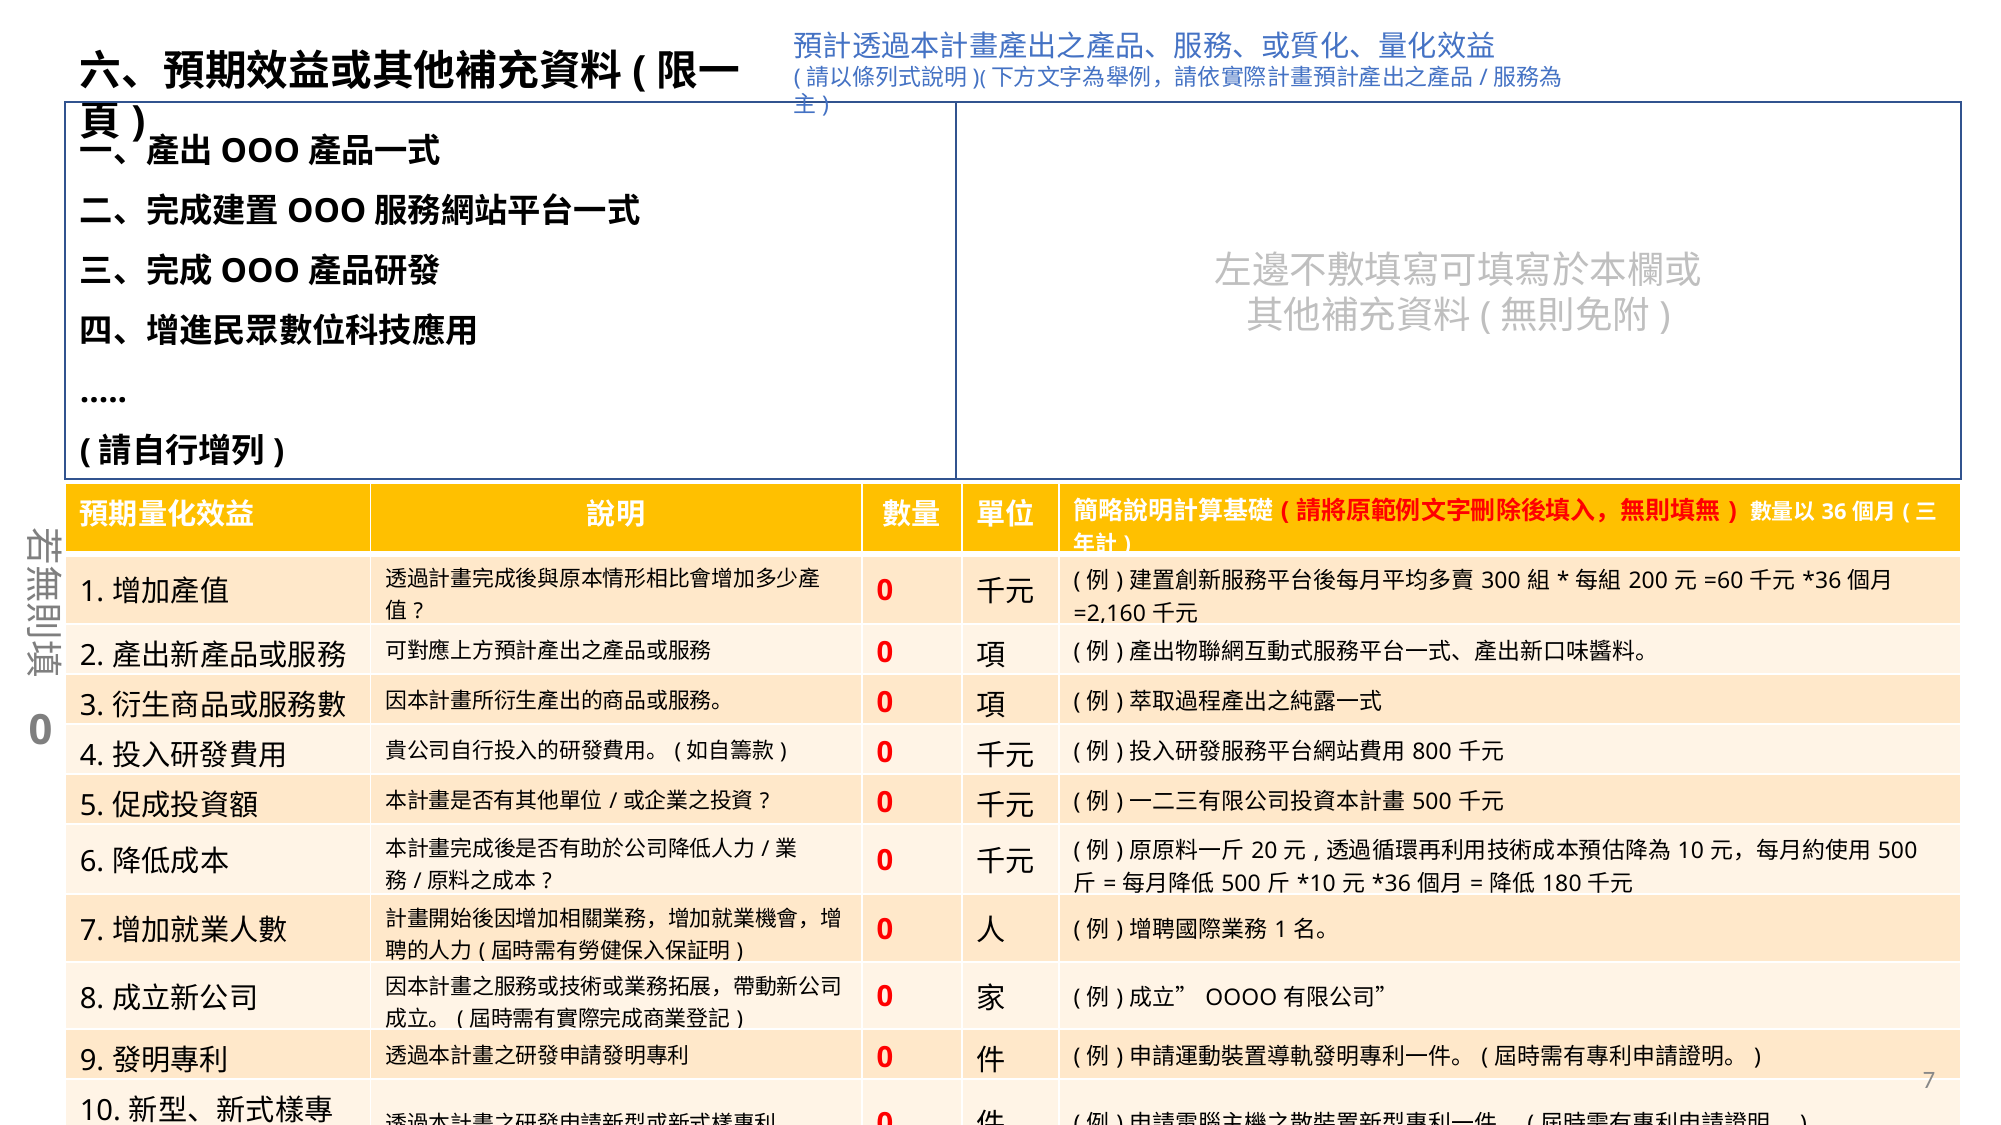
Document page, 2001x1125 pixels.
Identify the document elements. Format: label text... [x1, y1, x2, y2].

table_cell 因本計畫所衍生產出的商品或服務。 [371, 675, 861, 723]
table_cell 0 [863, 557, 961, 623]
table_cell 千元 [963, 557, 1058, 623]
table_cell 透過計畫完成後與原本情形相比會增加多少產值? [371, 557, 861, 623]
table_cell 6.降低成本 [66, 825, 370, 893]
table_cell (例)原原料一斤20元,透過循環再利用技術成本預估降為10元，每月約使用500斤=每月降低500斤*10元*36個月=降低180千元 [1060, 825, 1960, 893]
table_cell 0 [863, 895, 961, 961]
table_cell 5.促成投資額 [66, 775, 370, 823]
table_header 單位 [963, 484, 1058, 551]
table_cell 0 [863, 1080, 961, 1125]
table_cell 4.投入研發費用 [66, 725, 370, 773]
table_cell 人 [963, 895, 1058, 961]
table_cell (例)申請電腦主機之散裝置新型專利一件。(屆時需有專利申請證明。) [1060, 1080, 1960, 1125]
table_header 數量 [863, 484, 961, 551]
table_cell 貴公司自行投入的研發費用。(如自籌款) [371, 725, 861, 773]
table_cell 7.增加就業人數 [66, 895, 370, 961]
table_cell 0 [863, 725, 961, 773]
table_cell 9.發明專利 [66, 1030, 370, 1078]
footer 7 [1799, 1048, 2000, 1109]
table_cell 透過本計畫之研發申請發明專利 [371, 1030, 861, 1078]
table_cell 本計畫完成後是否有助於公司降低人力/業務/原料之成本? [371, 825, 861, 893]
table_cell 10.新型、新式樣專利 [66, 1080, 370, 1125]
table_cell 因本計畫之服務或技術或業務拓展，帶動新公司成立。(屆時需有實際完成商業登記) [371, 963, 861, 1028]
table_header 說明 [371, 484, 861, 551]
table_cell 項 [963, 675, 1058, 723]
table_cell 8.成立新公司 [66, 963, 370, 1028]
table_header 簡略說明計算基礎(請將原範例文字刪除後填入，無則填無) 數量以36個月(三年計) [1060, 484, 1960, 551]
table_cell 1.增加產值 [76, 557, 370, 623]
table_cell 0 [863, 1030, 961, 1078]
text_box 左邊不敷填寫可填寫於本欄或 其他補充資料(無則免附) [956, 101, 1961, 480]
table_cell 0 [863, 825, 961, 893]
table_cell (例)成立”OOOO有限公司” [1060, 963, 1960, 1028]
table_cell 本計畫是否有其他單位/或企業之投資? [371, 775, 861, 823]
text_box 若無則填 [15, 512, 76, 705]
table_cell 0 [863, 625, 961, 673]
table_cell 千元 [963, 825, 1058, 893]
table_cell 項 [963, 625, 1058, 673]
table_cell (例)一二三有限公司投資本計畫500千元 [1060, 775, 1960, 823]
table_cell (例)建置創新服務平台後每月平均多賣300組*每組200元=60千元*36個月=2,160千元 [1060, 557, 1960, 623]
table_cell 家 [963, 963, 1058, 1028]
text_box 預計透過本計畫產出之產品、服務、或質化、量化效益 (請以條列式說明)(下方文字為舉例，請依實際計畫預計產出之產品/服務為主) [778, 19, 1589, 125]
table_header 預期量化效益 [66, 484, 370, 551]
table_cell 千元 [963, 775, 1058, 823]
table_cell (例)投入研發服務平台網站費用800千元 [1060, 725, 1960, 773]
text_box 0 [13, 695, 55, 761]
table_cell 0 [881, 1115, 887, 1125]
table_cell (例)申請運動裝置導軌發明專利一件。(屆時需有專利申請證明。) [1060, 1030, 1960, 1078]
table_cell 0 [863, 675, 961, 723]
table_cell 透過本計畫之研發申請新型或新式樣專利 [371, 1080, 861, 1125]
table_cell 0 [863, 963, 961, 1028]
table_cell 3.衍生商品或服務數 [66, 675, 370, 723]
table_cell 可對應上方預計產出之產品或服務 [371, 625, 861, 673]
table_cell 千元 [963, 725, 1058, 773]
table_cell 件 [963, 1030, 1058, 1078]
table_cell 計畫開始後因增加相關業務，增加就業機會，增聘的人力(屆時需有勞健保入保証明) [371, 895, 861, 961]
table_cell (例)增聘國際業務1名。 [1060, 895, 1960, 961]
table_cell 件 [963, 1080, 1058, 1125]
table_cell (例)萃取過程產出之純露一式 [1060, 675, 1960, 723]
table_cell 0 [863, 775, 961, 823]
table_cell (例)產出物聯網互動式服務平台一式、產出新口味醬料。 [1060, 625, 1960, 673]
table_cell 2.產出新產品或服務 [76, 625, 370, 673]
text_box 六、預期效益或其他補充資料(限一頁) [64, 36, 778, 101]
text_box 一、產出OOO產品一式 二、完成建置OOO服務網站平台一式 三、完成OOO產品研發 四、增進民眾數位科技應用 ….. (請自行增列) [64, 101, 956, 480]
